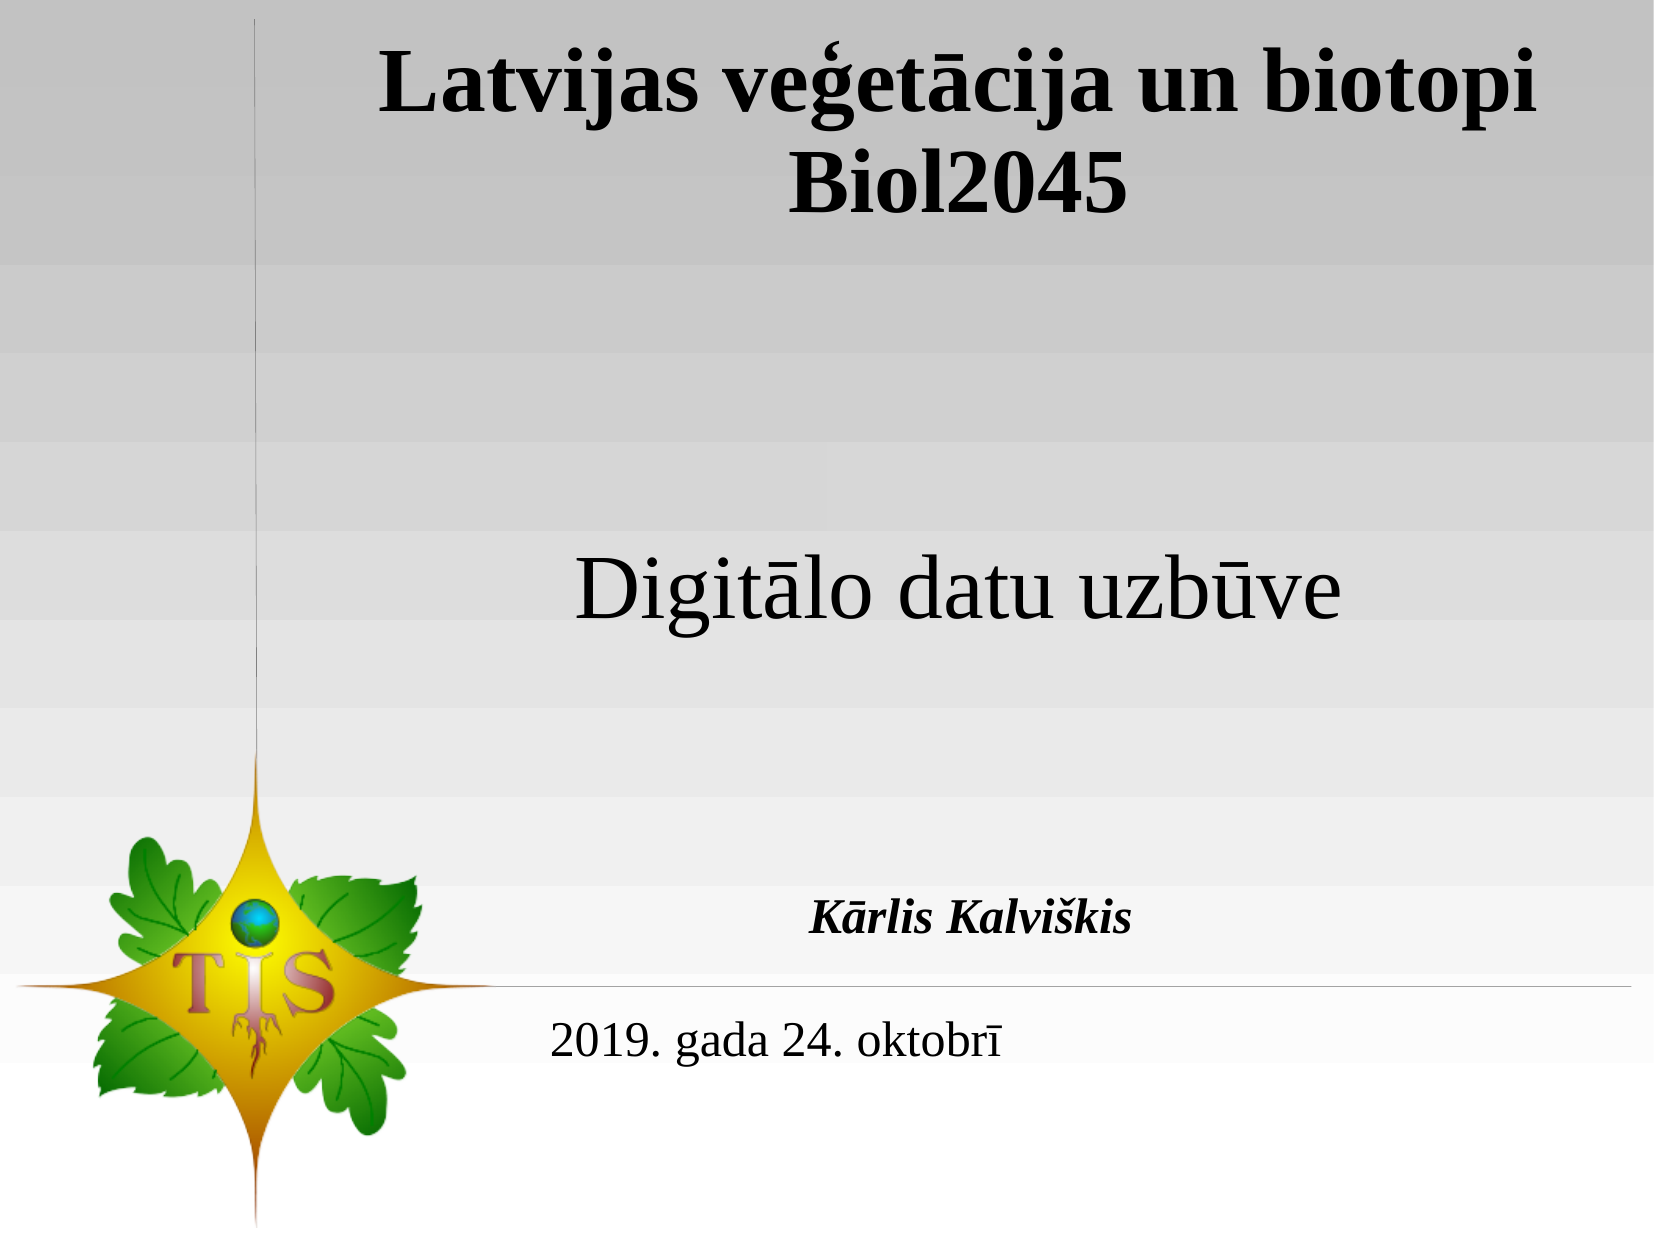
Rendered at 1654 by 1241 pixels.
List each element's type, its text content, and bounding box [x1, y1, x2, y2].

list 2019. gada 24. oktobrī [478, 1011, 1654, 1241]
title Digitālo datu uzbūve [295, 314, 1625, 861]
picture [0, 0, 1654, 1241]
